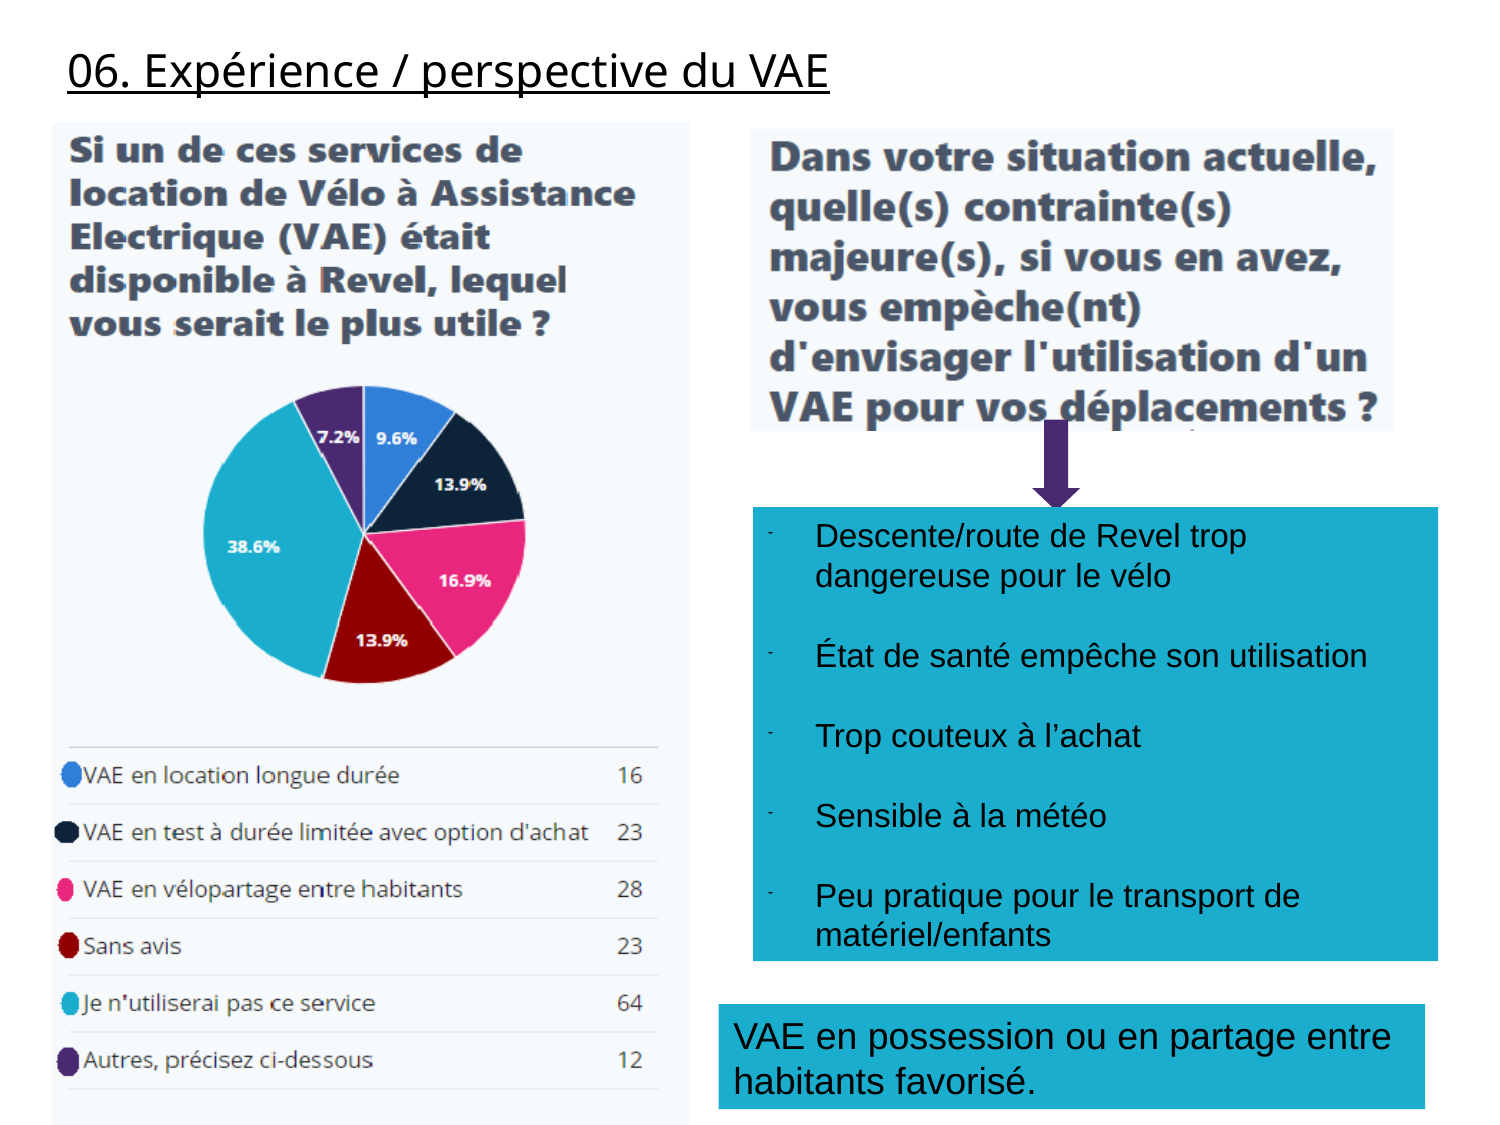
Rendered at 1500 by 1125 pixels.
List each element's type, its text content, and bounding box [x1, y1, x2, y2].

picture [52, 122, 690, 1125]
text_box 06. Expérience / perspective du VAE [52, 34, 1386, 149]
text_box Descente/route de Revel trop dangereuse pour le vélo État de santé empêche son utilisation Trop couteux à l’achat Sensible à la météo Peu pratique pour le transport de matériel/enfants [753, 507, 1439, 962]
text_box VAE en possession ou en partage entre habitants favorisé. [718, 1004, 1426, 1110]
text_box [1032, 419, 1081, 507]
picture [750, 129, 1394, 432]
